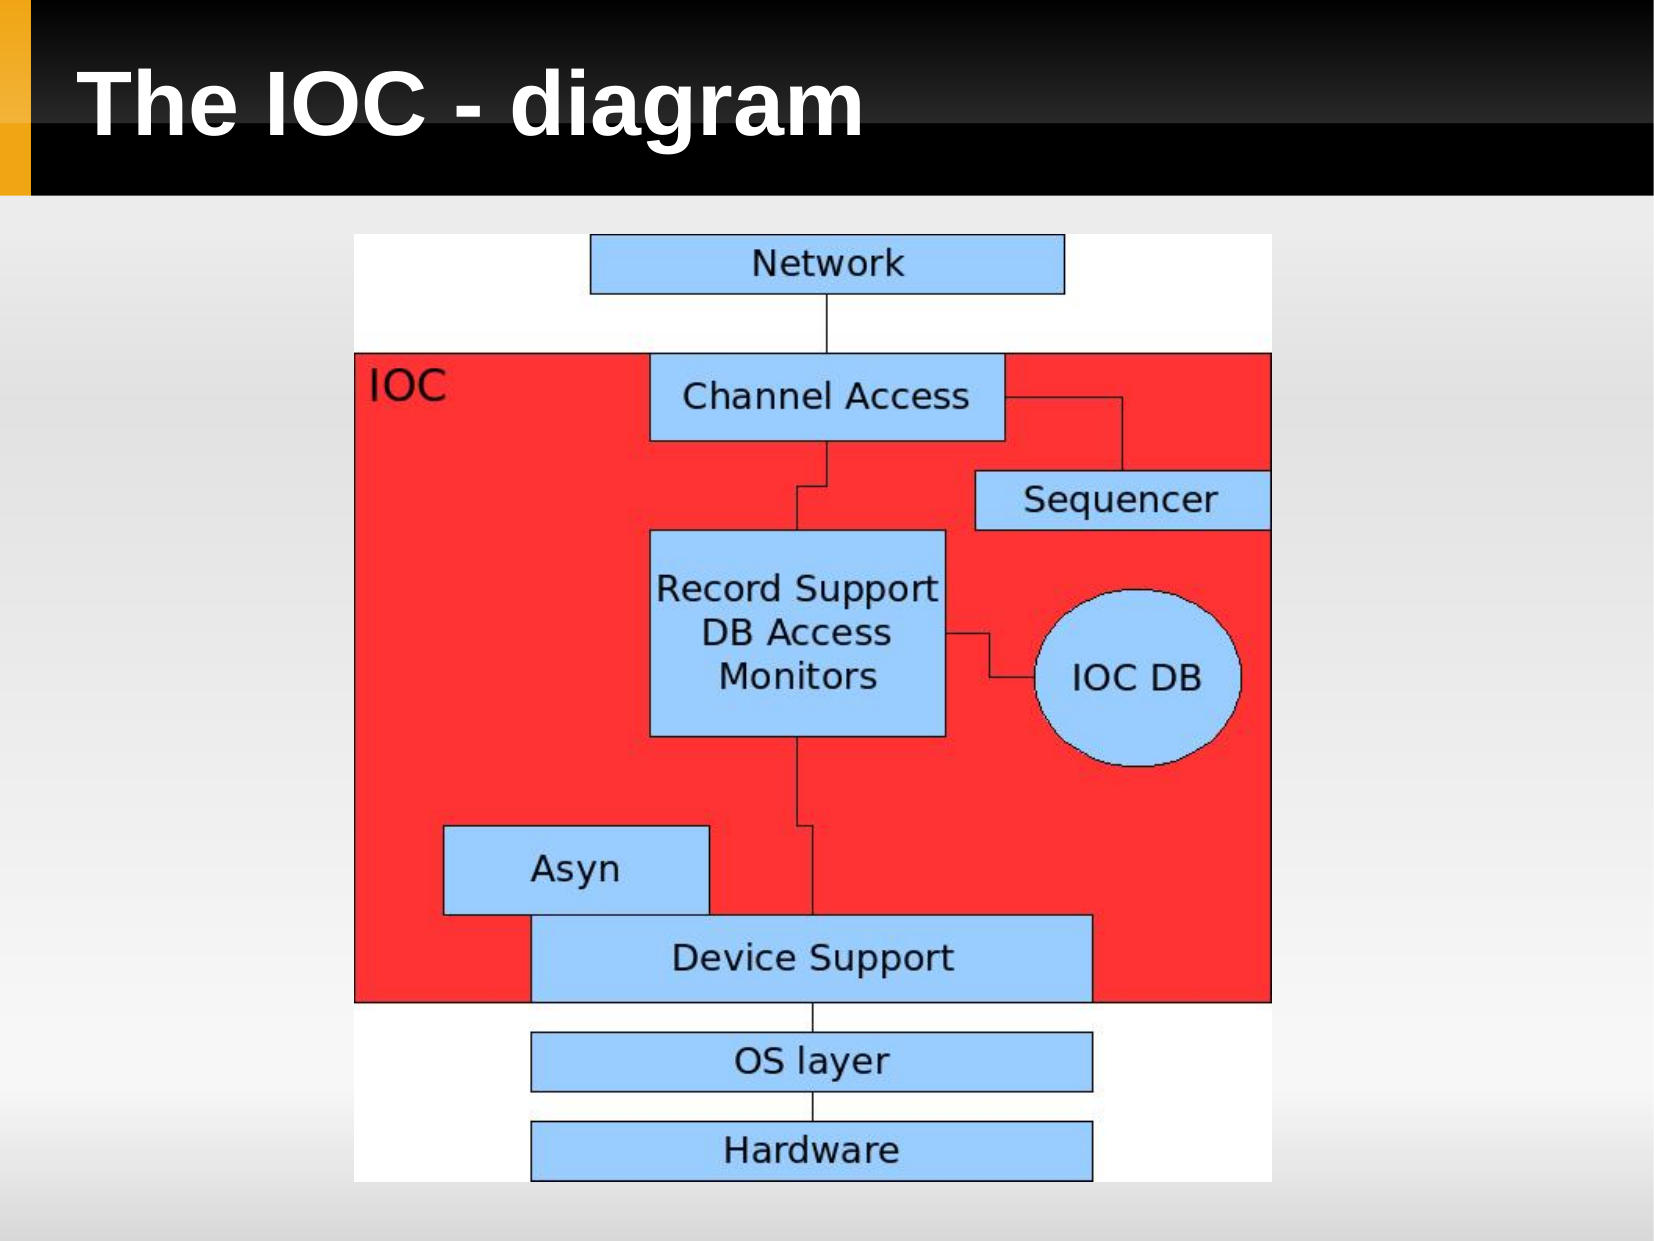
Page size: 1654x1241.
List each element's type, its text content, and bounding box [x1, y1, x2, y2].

title The IOC - diagram [76, 0, 1565, 208]
picture [0, 0, 1654, 1241]
